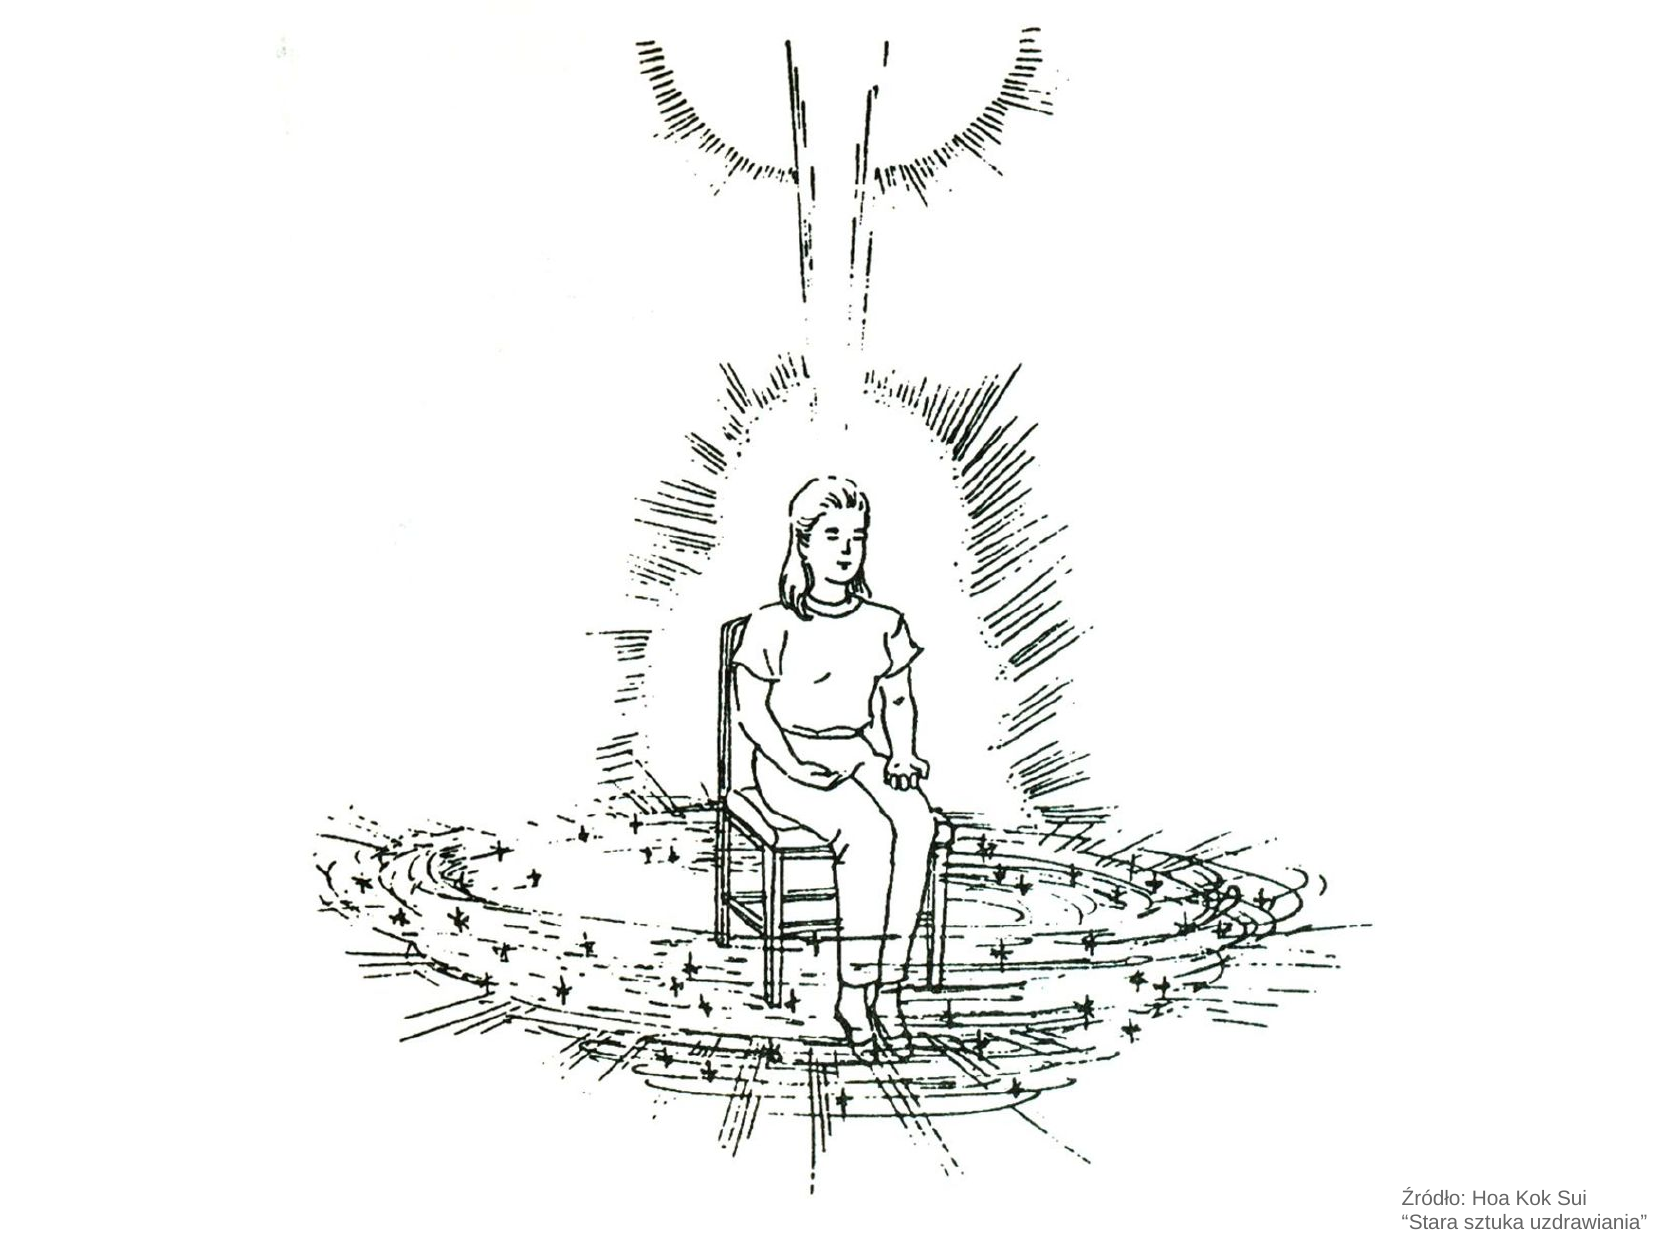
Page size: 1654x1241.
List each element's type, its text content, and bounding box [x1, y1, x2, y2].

text_box Źródło: Hoa Kok Sui “Stara sztuka uzdrawiania” [1395, 1181, 1654, 1240]
picture [267, 0, 1387, 1241]
